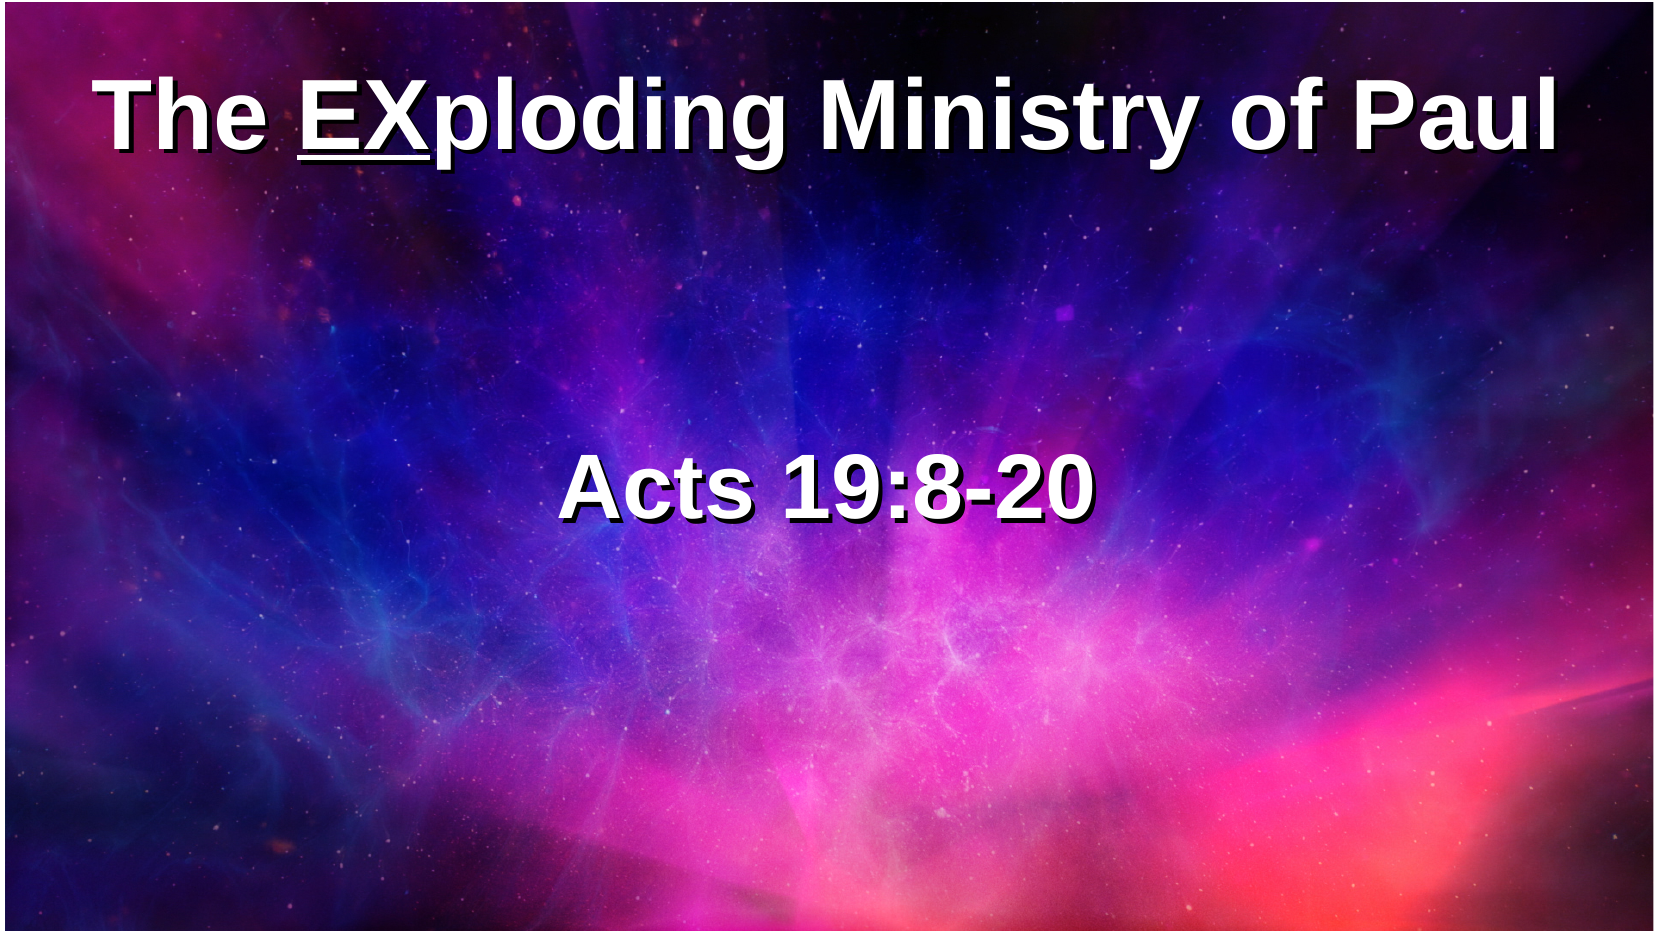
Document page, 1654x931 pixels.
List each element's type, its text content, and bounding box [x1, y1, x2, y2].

picture [5, 2, 1654, 931]
subtitle Acts 19:8-20 [82, 217, 1571, 758]
title The EXploding Ministry of Paul [82, 37, 1571, 193]
